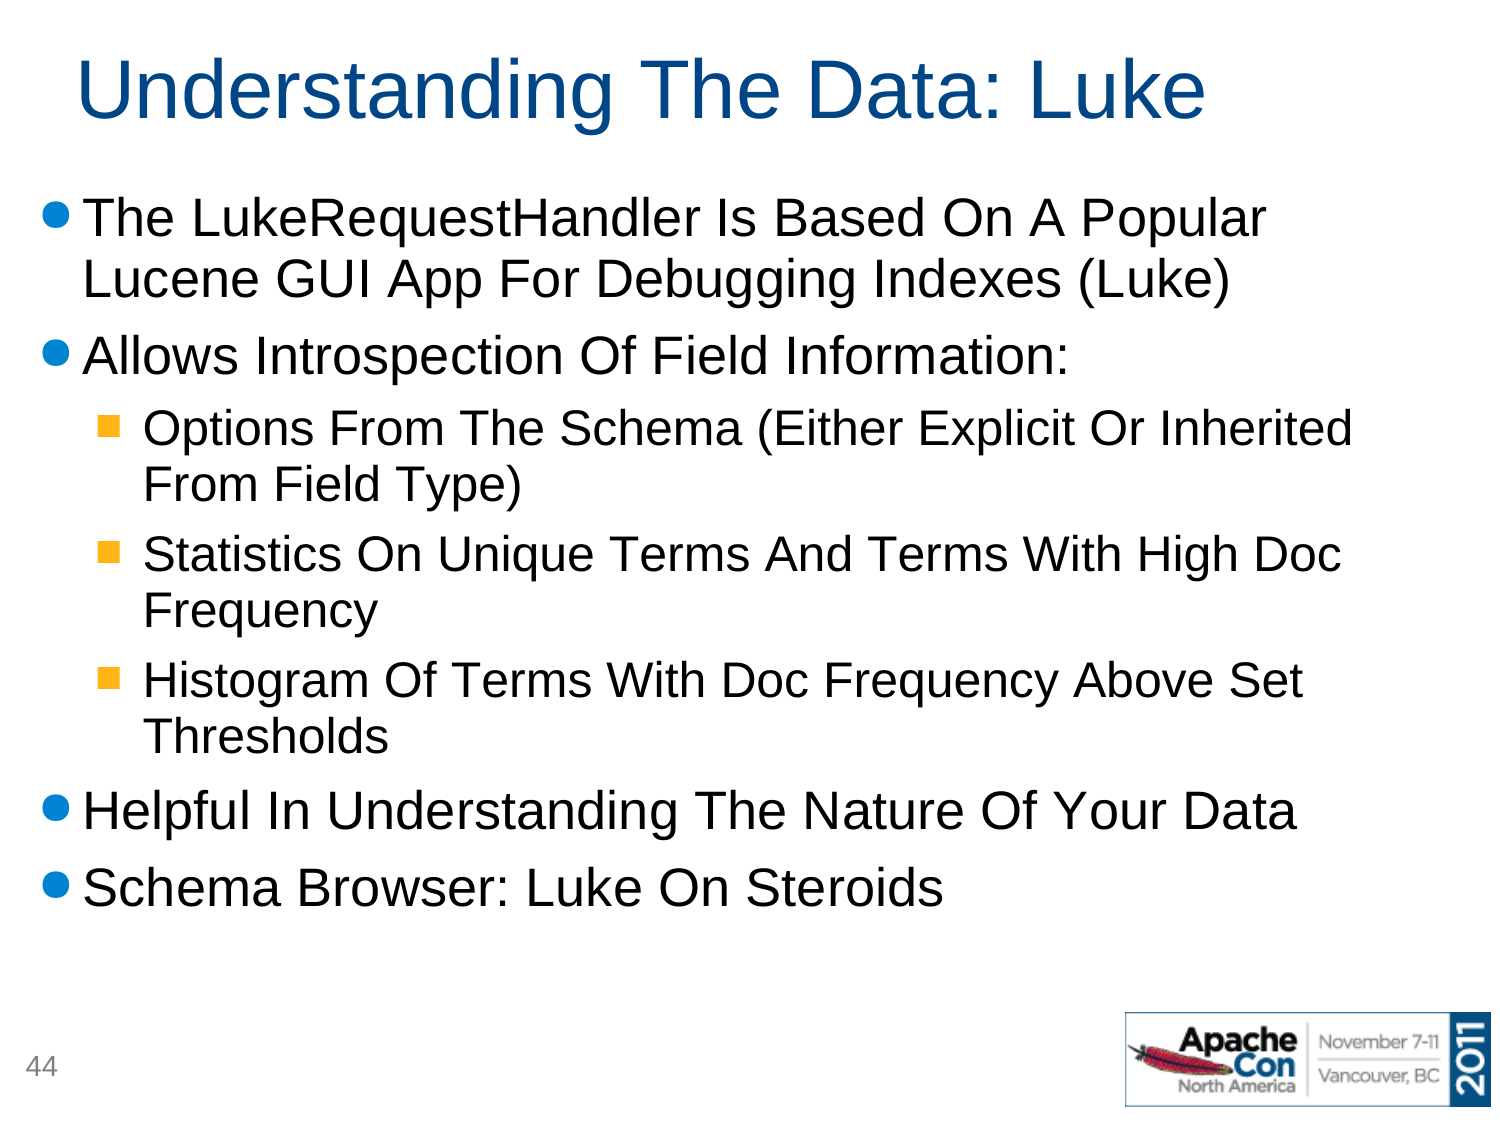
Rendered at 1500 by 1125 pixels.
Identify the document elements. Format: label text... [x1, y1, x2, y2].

title Understanding The Data: Luke [75, 0, 1425, 181]
picture [1125, 1012, 1491, 1107]
list The LukeRequestHandler Is Based On A Popular Lucene GUI App For Debugging Indexes (Luke) Allows Introspection Of Field Information: Options From The Schema (Either Explicit Or Inherited From Field Type) Statistics On Unique Terms And Terms With High Doc Frequency Histogram Of Terms With Doc Frequency Above Set Thresholds Helpful In Understanding The Nature Of Your Data Schema Browser: Luke On Steroids [37, 187, 1463, 991]
